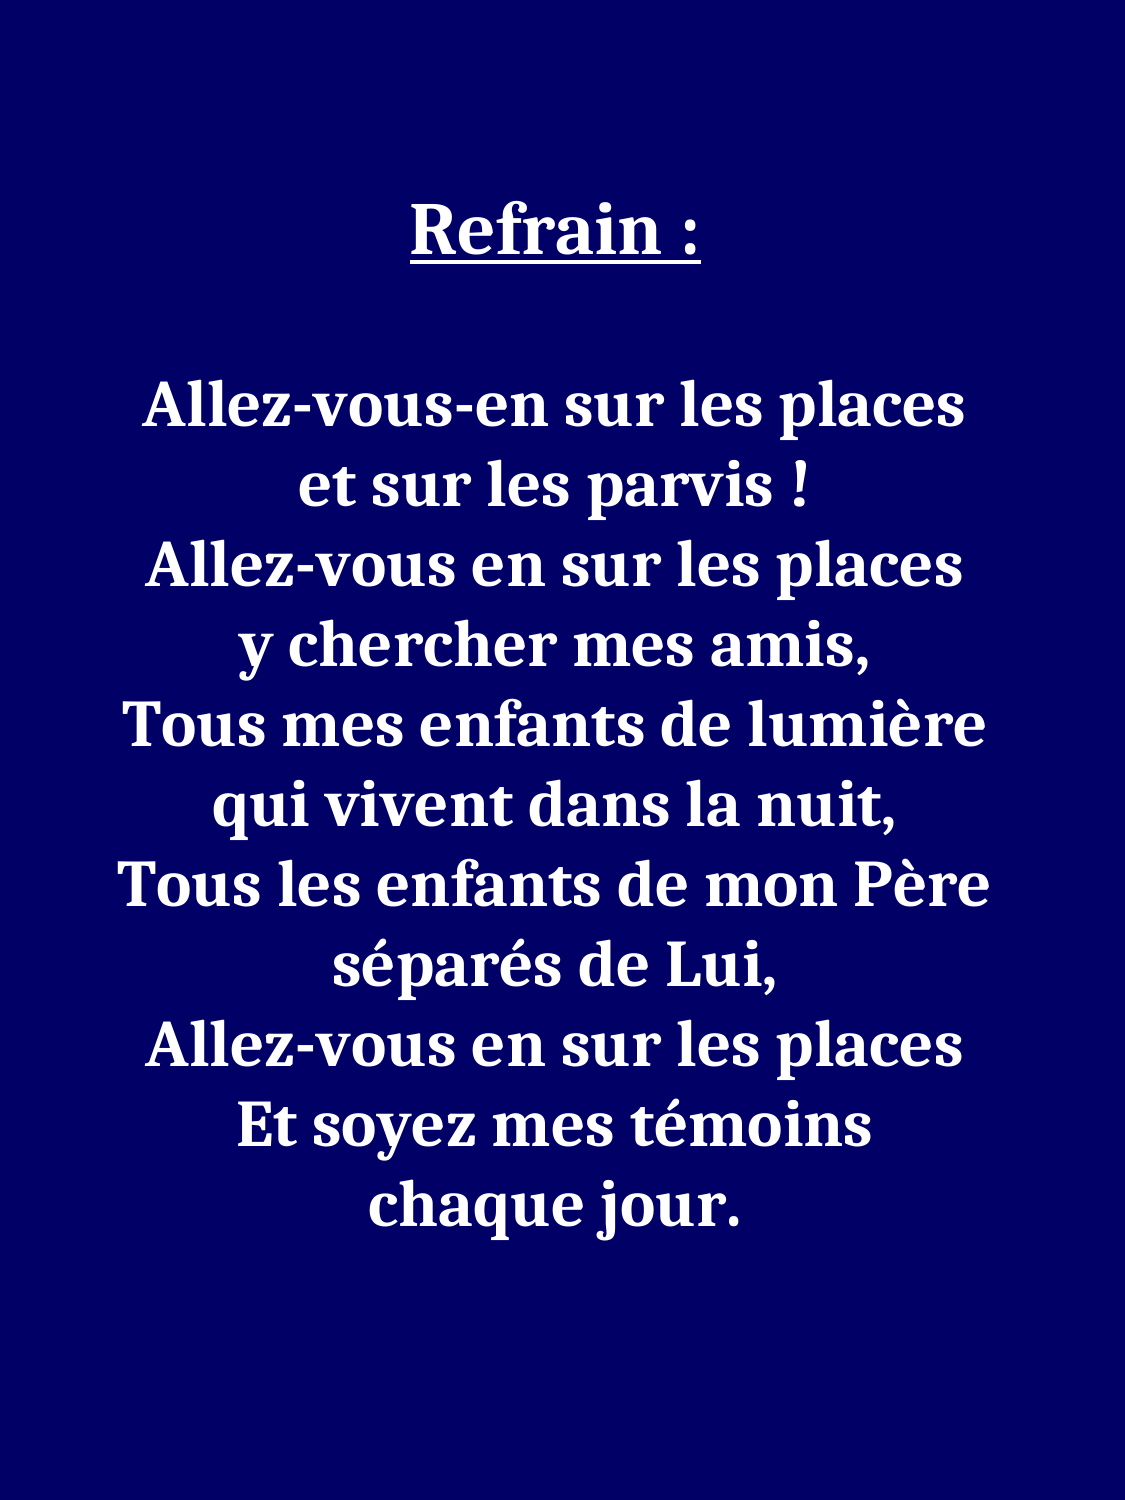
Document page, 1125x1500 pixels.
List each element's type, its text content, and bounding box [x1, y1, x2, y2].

text_box Refrain : Allez-vous-en sur les places et sur les parvis ! Allez-vous en sur les places y chercher mes amis, Tous mes enfants de lumière qui vivent dans la nuit, Tous les enfants de mon Père séparés de Lui, Allez-vous en sur les places Et soyez mes témoins chaque jour. [59, 172, 1052, 1217]
